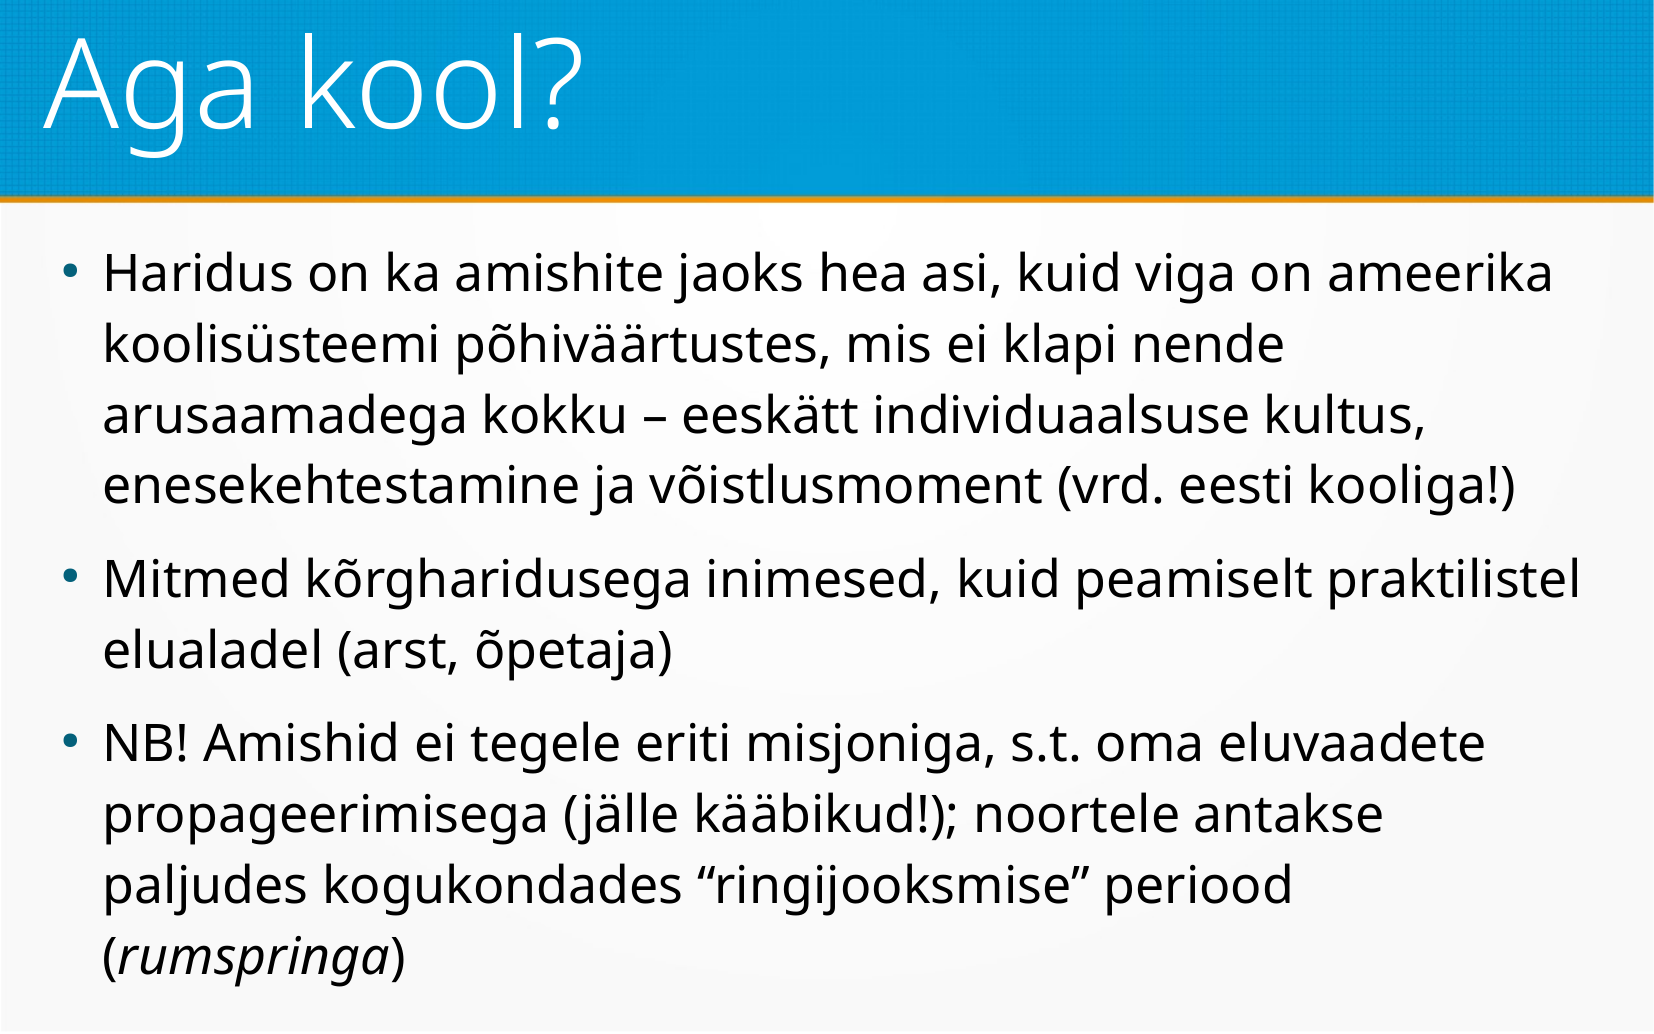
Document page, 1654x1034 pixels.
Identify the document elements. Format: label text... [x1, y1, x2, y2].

picture [0, 195, 1654, 1034]
list Haridus on ka amishite jaoks hea asi, kuid viga on ameerika koolisüsteemi põhiväärtustes, mis ei klapi nende arusaamadega kokku – eeskätt individuaalsuse kultus, enesekehtestamine ja võistlusmoment (vrd. eesti kooliga!) Mitmed kõrgharidusega inimesed, kuid peamiselt praktilistel elualadel (arst, õpetaja) NB! Amishid ei tegele eriti misjoniga, s.t. oma eluvaadete propageerimisega (jälle kääbikud!); noortele antakse paljudes kogukondades “ringijooksmise” periood (rumspringa) [47, 236, 1607, 1002]
title Aga kool? [43, 0, 1619, 166]
